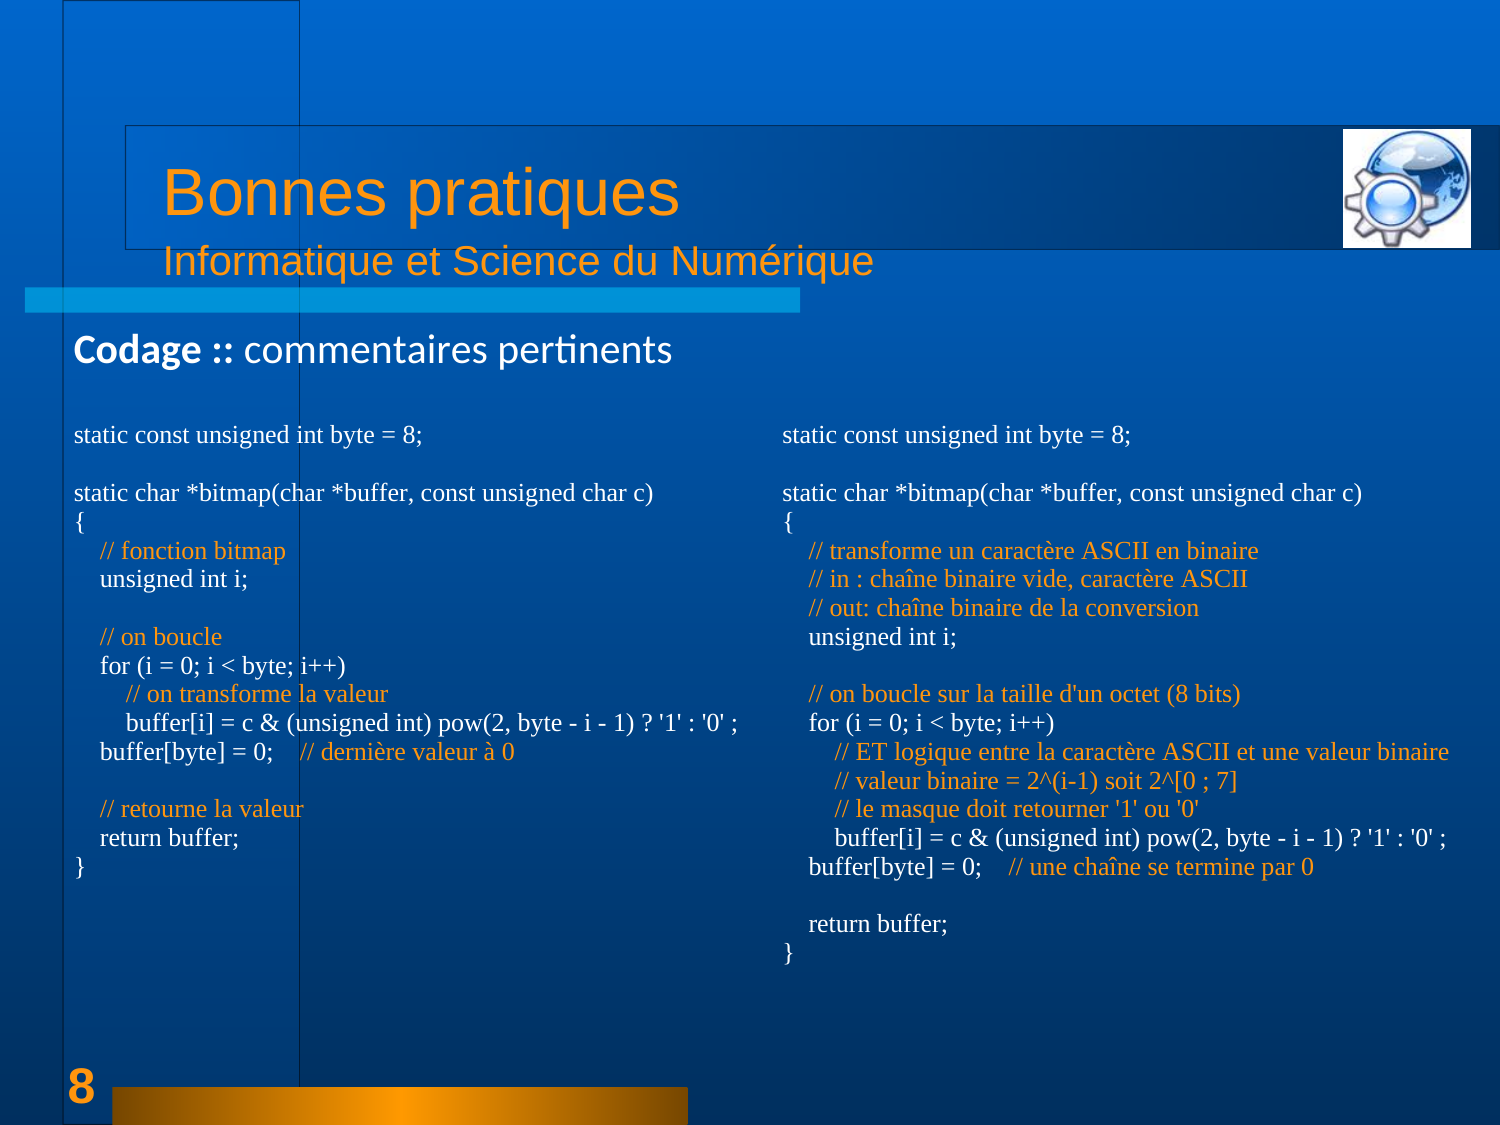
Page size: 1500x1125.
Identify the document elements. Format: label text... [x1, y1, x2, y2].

picture [1343, 129, 1471, 248]
text_box Codage :: commentaires pertinents [59, 324, 1477, 413]
text_box static const unsigned int byte = 8; static char *bitmap(char *buffer, const unsigned char c) { // transforme un caractère ASCII en binaire // in : chaîne binaire vide, caractère ASCII // out: chaîne binaire de la conversion unsigned int i; // on boucle sur la taille d'un octet (8 bits) for (i = 0; i < byte; i++) // ET logique entre la caractère ASCII et une valeur binaire // valeur binaire = 2^(i-1) soit 2^[0 ; 7] // le masque doit retourner '1' ou '0' buffer[i] = c & (unsigned int) pow(2, byte - i - 1) ? '1' : '0' ; buffer[byte] = 0; // une chaîne se termine par 0 return buffer; } [767, 413, 1477, 1078]
text_box static const unsigned int byte = 8; static char *bitmap(char *buffer, const unsigned char c) { // fonction bitmap unsigned int i; // on boucle for (i = 0; i < byte; i++) // on transforme la valeur buffer[i] = c & (unsigned int) pow(2, byte - i - 1) ? '1' : '0' ; buffer[byte] = 0; // dernière valeur à 0 // retourne la valeur return buffer; } [59, 413, 767, 1078]
